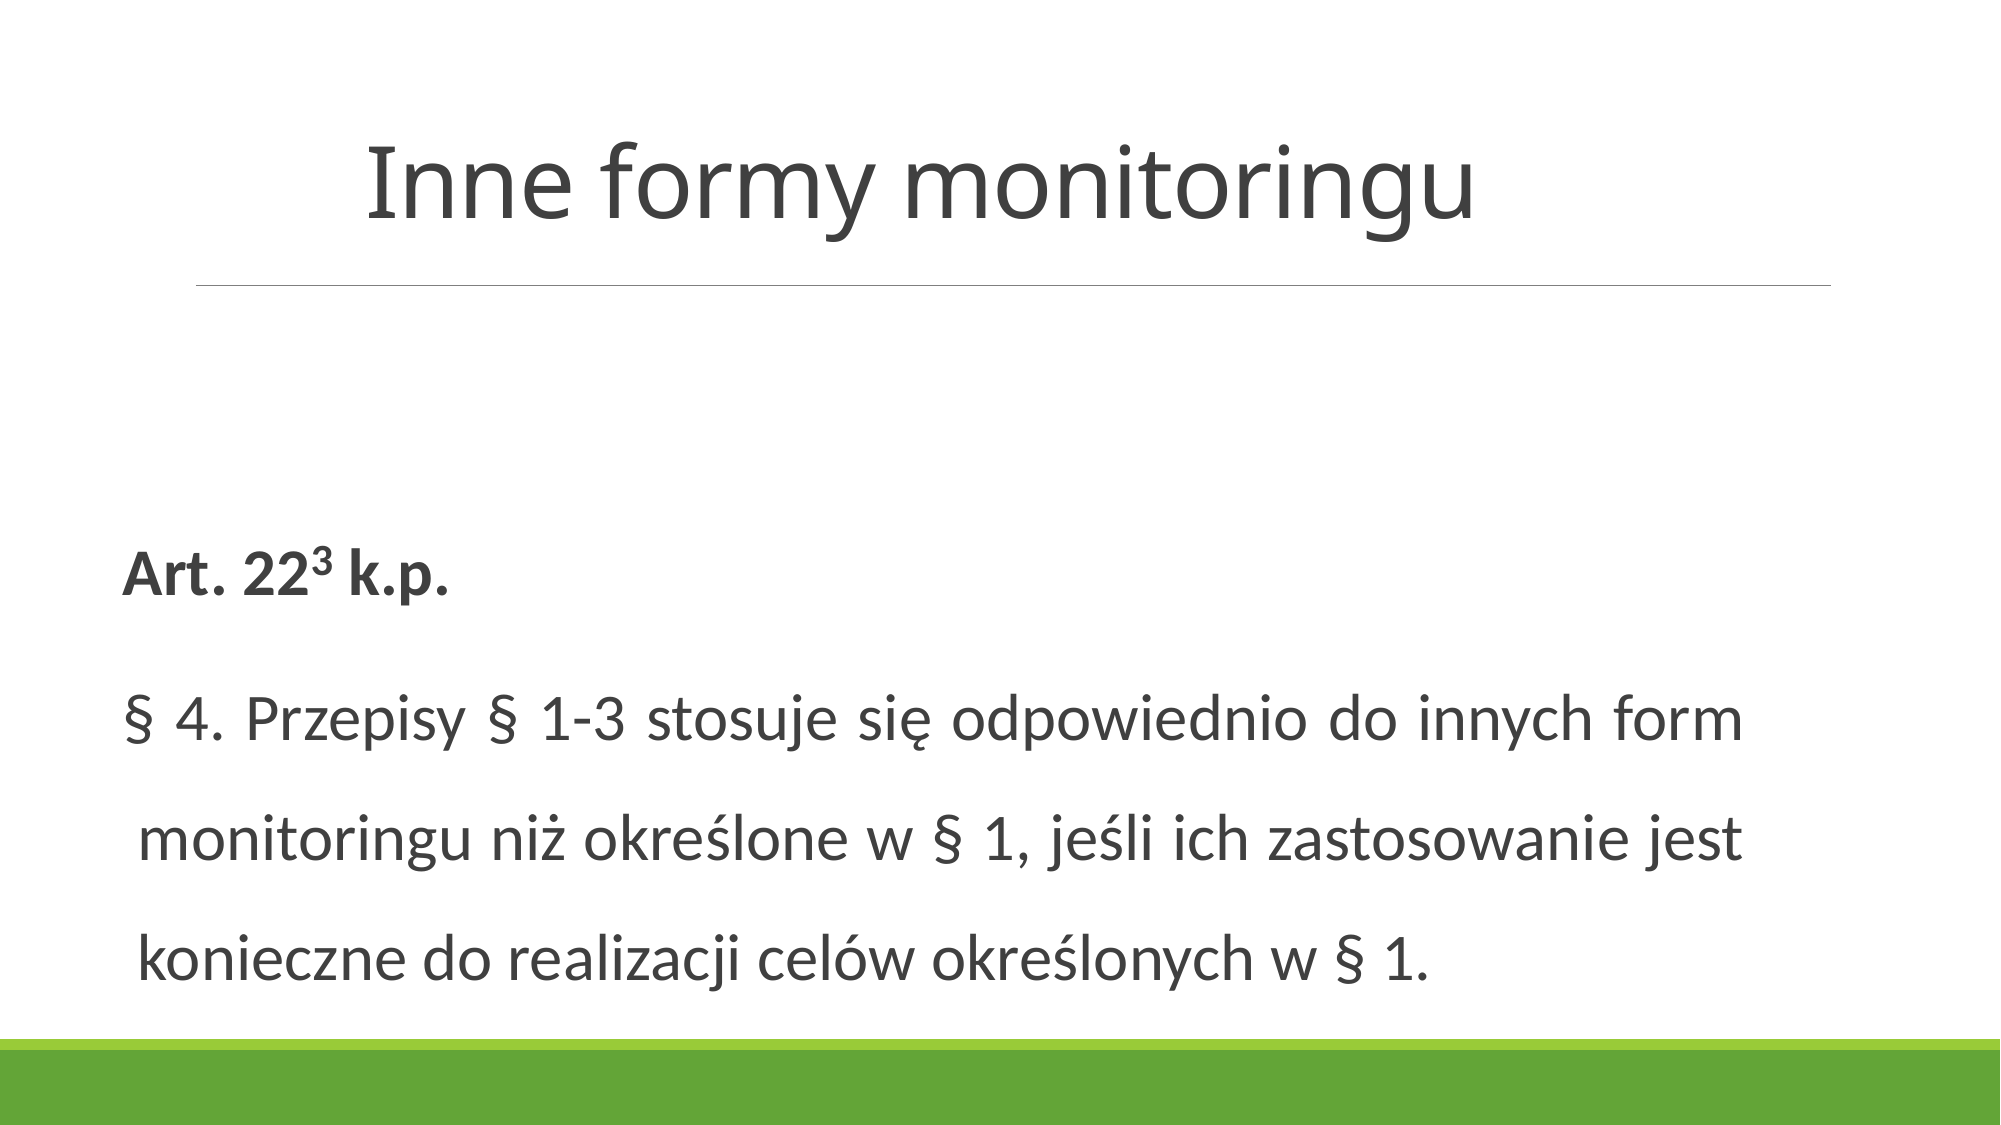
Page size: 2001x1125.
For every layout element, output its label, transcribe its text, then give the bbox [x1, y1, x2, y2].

title Inne formy monitoringu [350, 103, 1688, 247]
list Art. 223 k.p. § 4. Przepisy § 1-3 stosuje się odpowiednio do innych form monitoringu niż określone w § 1, jeśli ich zastosowanie jest konieczne do realizacji celów określonych w § 1. [107, 406, 1947, 1125]
